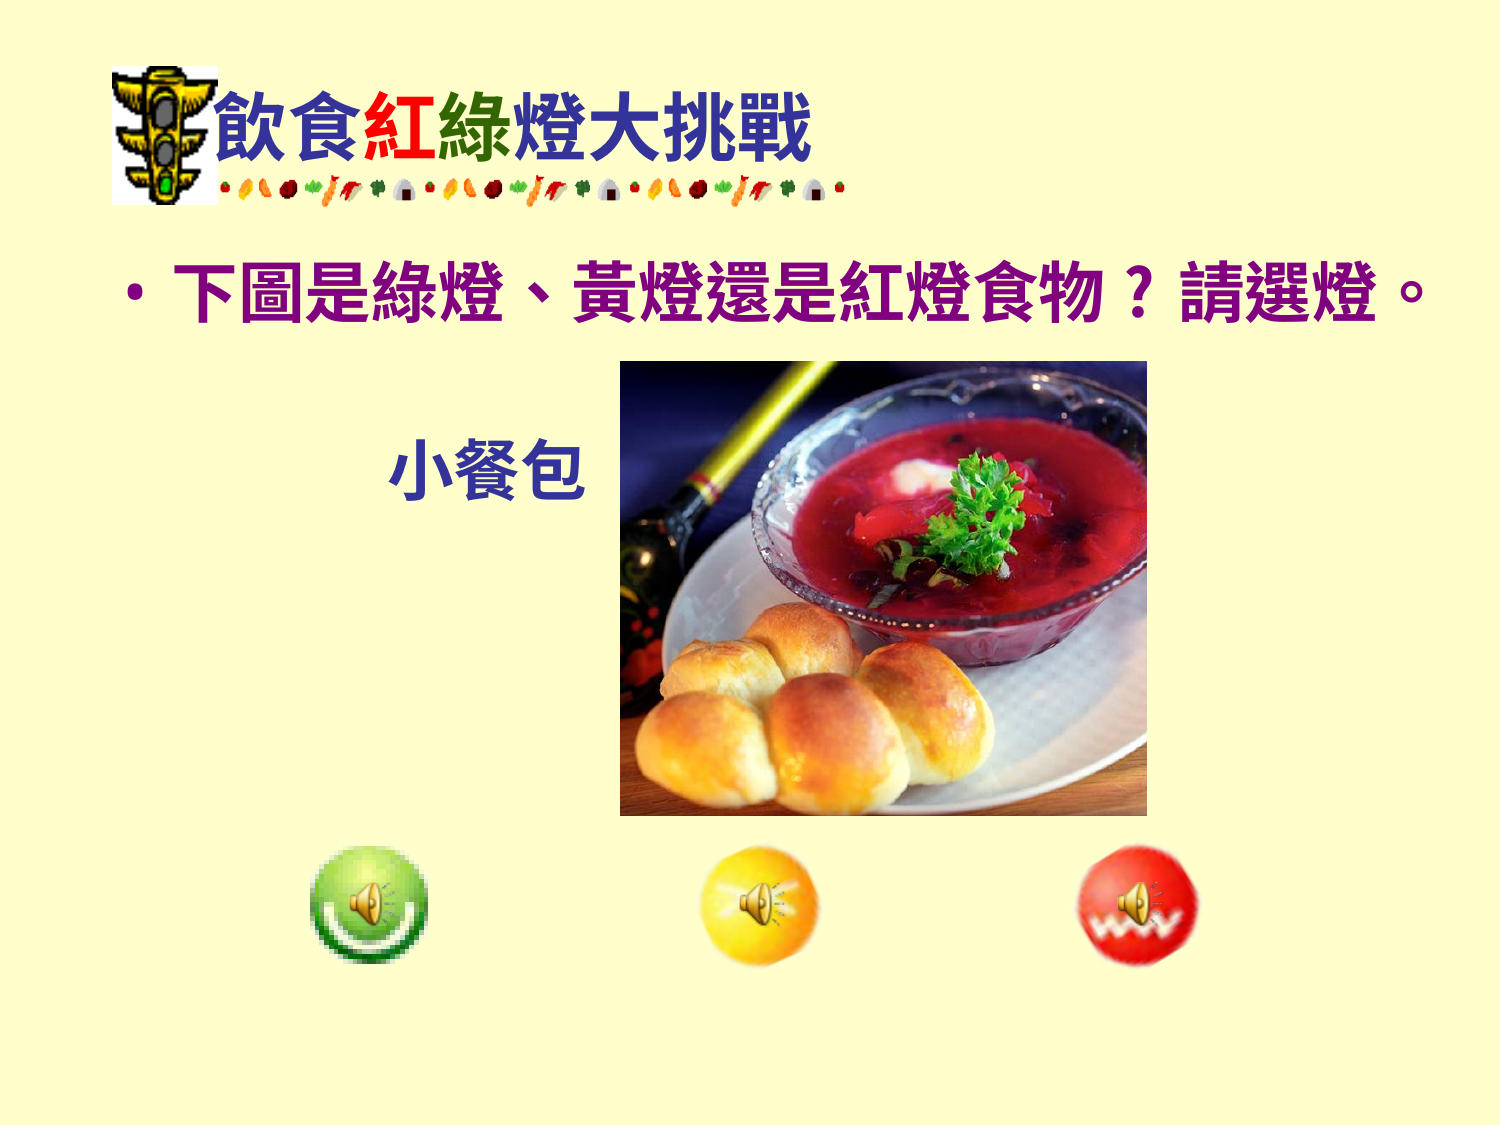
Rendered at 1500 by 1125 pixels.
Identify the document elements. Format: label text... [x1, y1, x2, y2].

picture [673, 822, 850, 988]
list 下圖是綠燈、黃燈還是紅燈食物?請選燈。 [100, 243, 1436, 351]
picture [301, 846, 443, 964]
text_box 飲食紅綠燈大挑戰 [194, 78, 868, 173]
picture [1048, 817, 1231, 992]
picture [620, 361, 1147, 816]
picture [112, 66, 847, 209]
text_box 小餐包 [372, 420, 603, 517]
